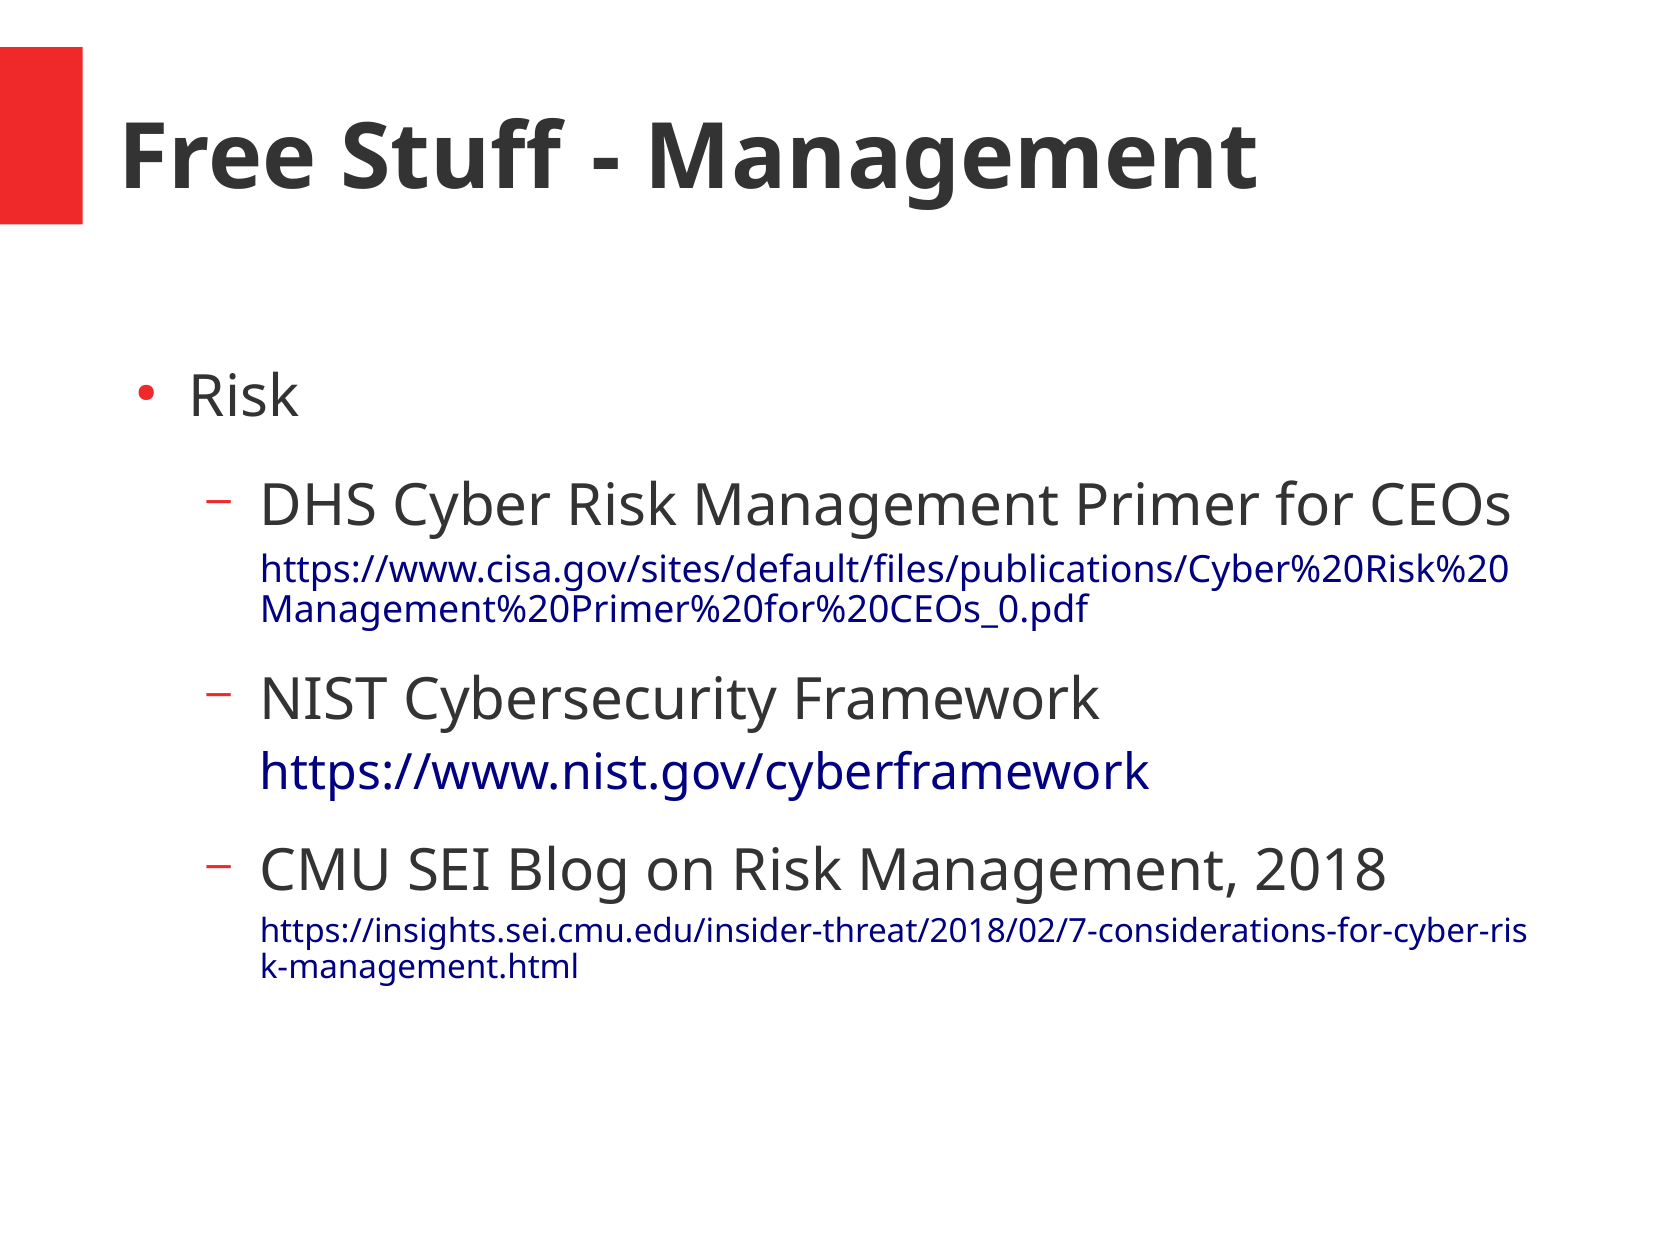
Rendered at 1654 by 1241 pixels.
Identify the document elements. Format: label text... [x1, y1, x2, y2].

list Risk DHS Cyber Risk Management Primer for CEOs https://www.cisa.gov/sites/default/files/publications/Cyber%20Risk%20Management%20Primer%20for%20CEOs_0.pdf NIST Cybersecurity Framework https://www.nist.gov/cyberframework CMU SEI Blog on Risk Management, 2018 https://insights.sei.cmu.edu/insider-threat/2018/02/7-considerations-for-cyber-risk-management.html [118, 354, 1536, 1074]
title Free Stuff - Management [118, 49, 1571, 257]
